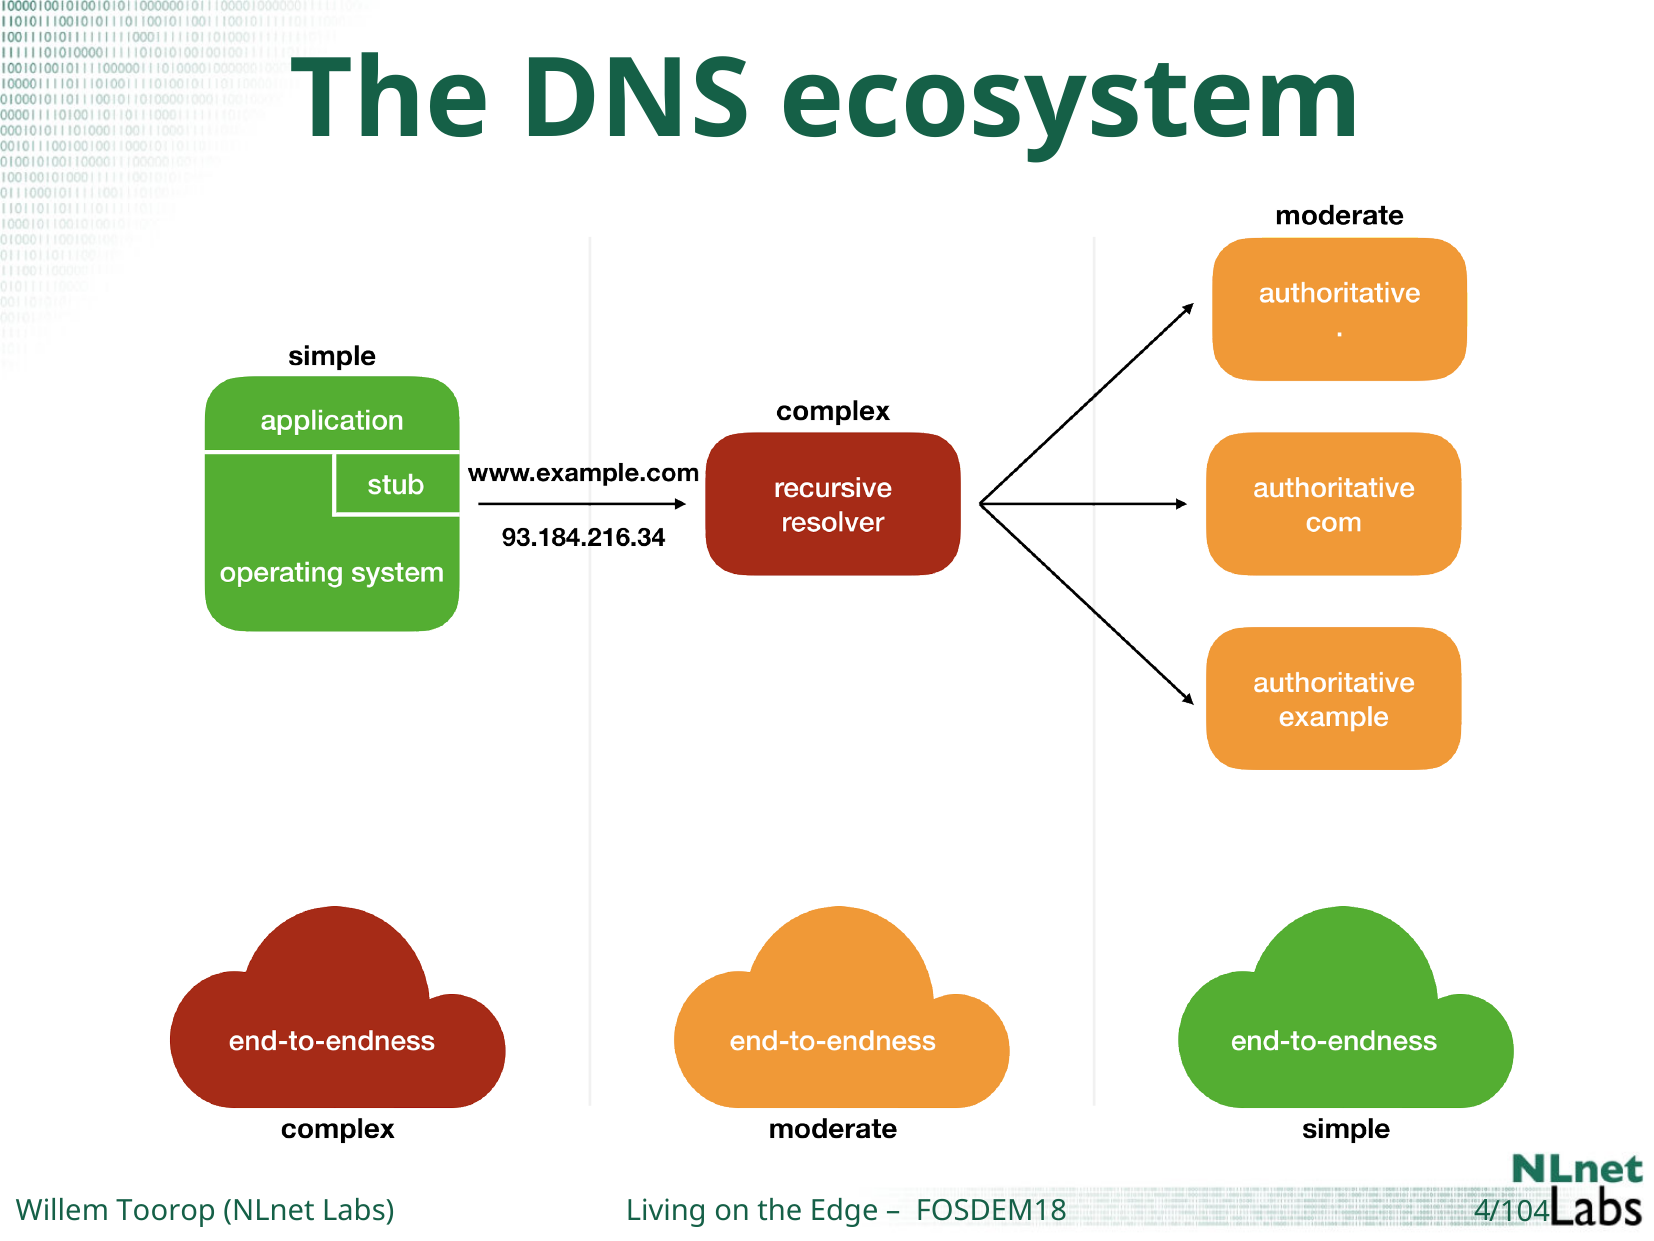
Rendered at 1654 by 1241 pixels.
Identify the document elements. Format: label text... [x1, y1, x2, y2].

title The DNS ecosystem [82, 23, 1571, 165]
picture [0, 0, 1644, 1239]
